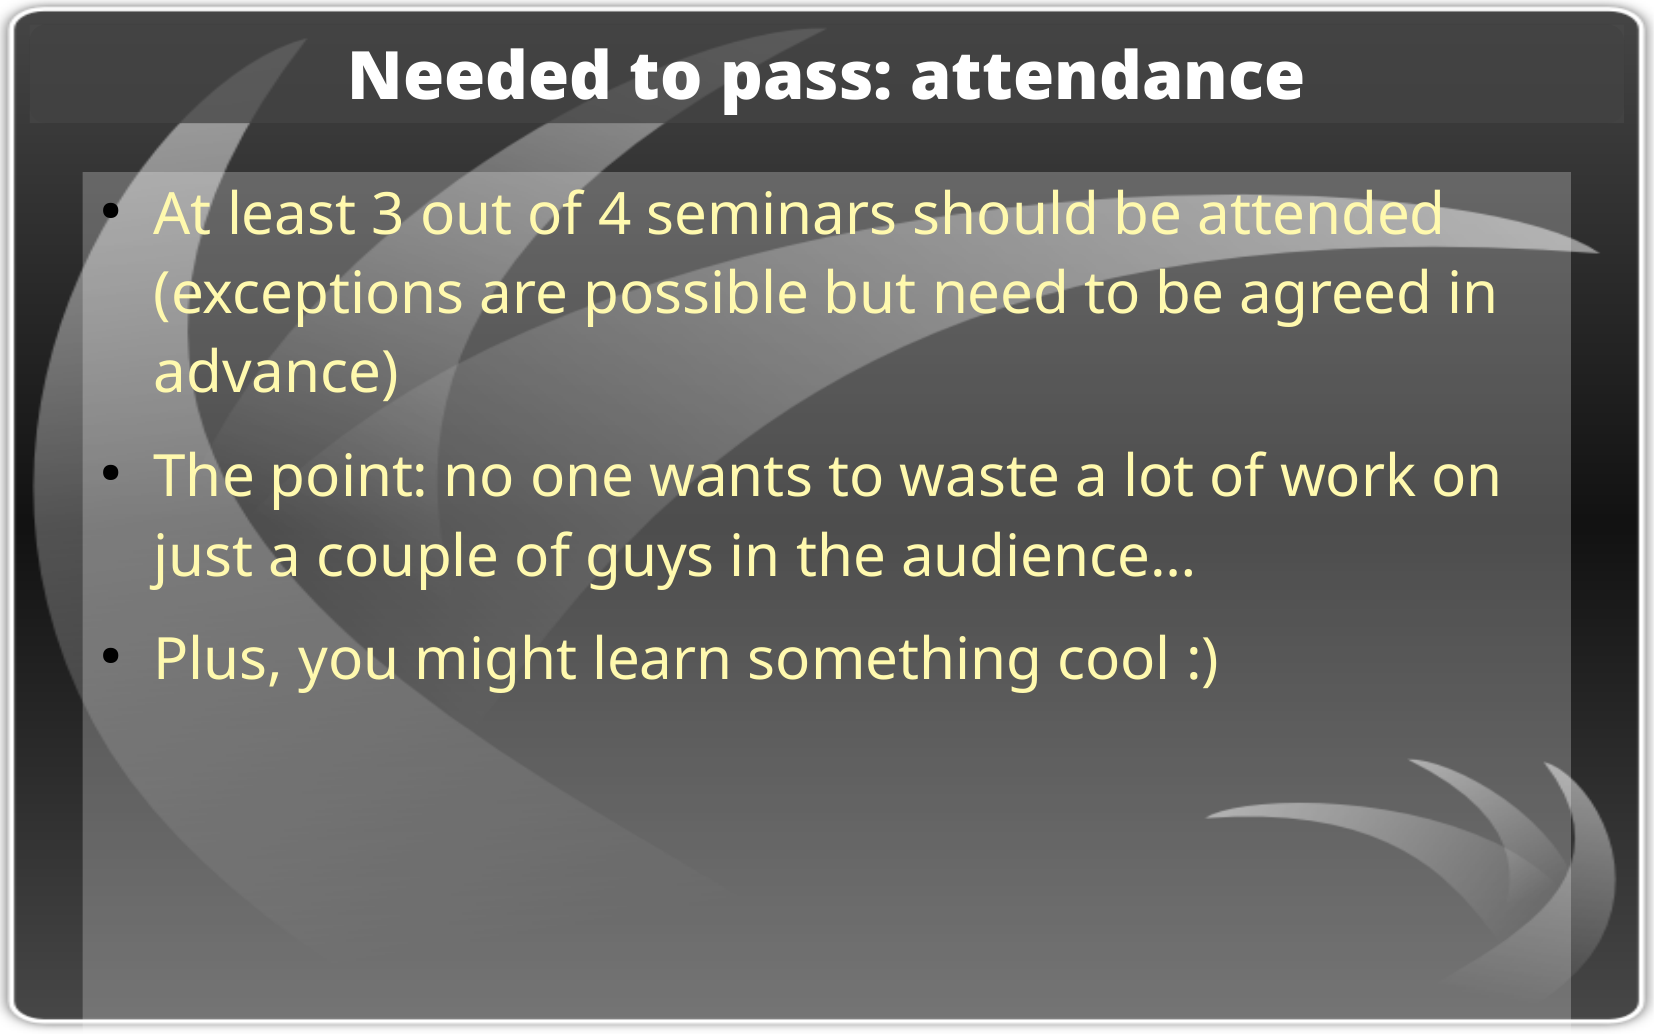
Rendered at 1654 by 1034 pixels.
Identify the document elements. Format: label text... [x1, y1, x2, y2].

picture [0, 0, 1654, 1034]
title Needed to pass: attendance [29, 24, 1625, 124]
list At least 3 out of 4 seminars should be attended (exceptions are possible but need to be agreed in advance) The point: no one wants to waste a lot of work on just a couple of guys in the audience… Plus, you might learn something cool :) [82, 172, 1571, 1034]
